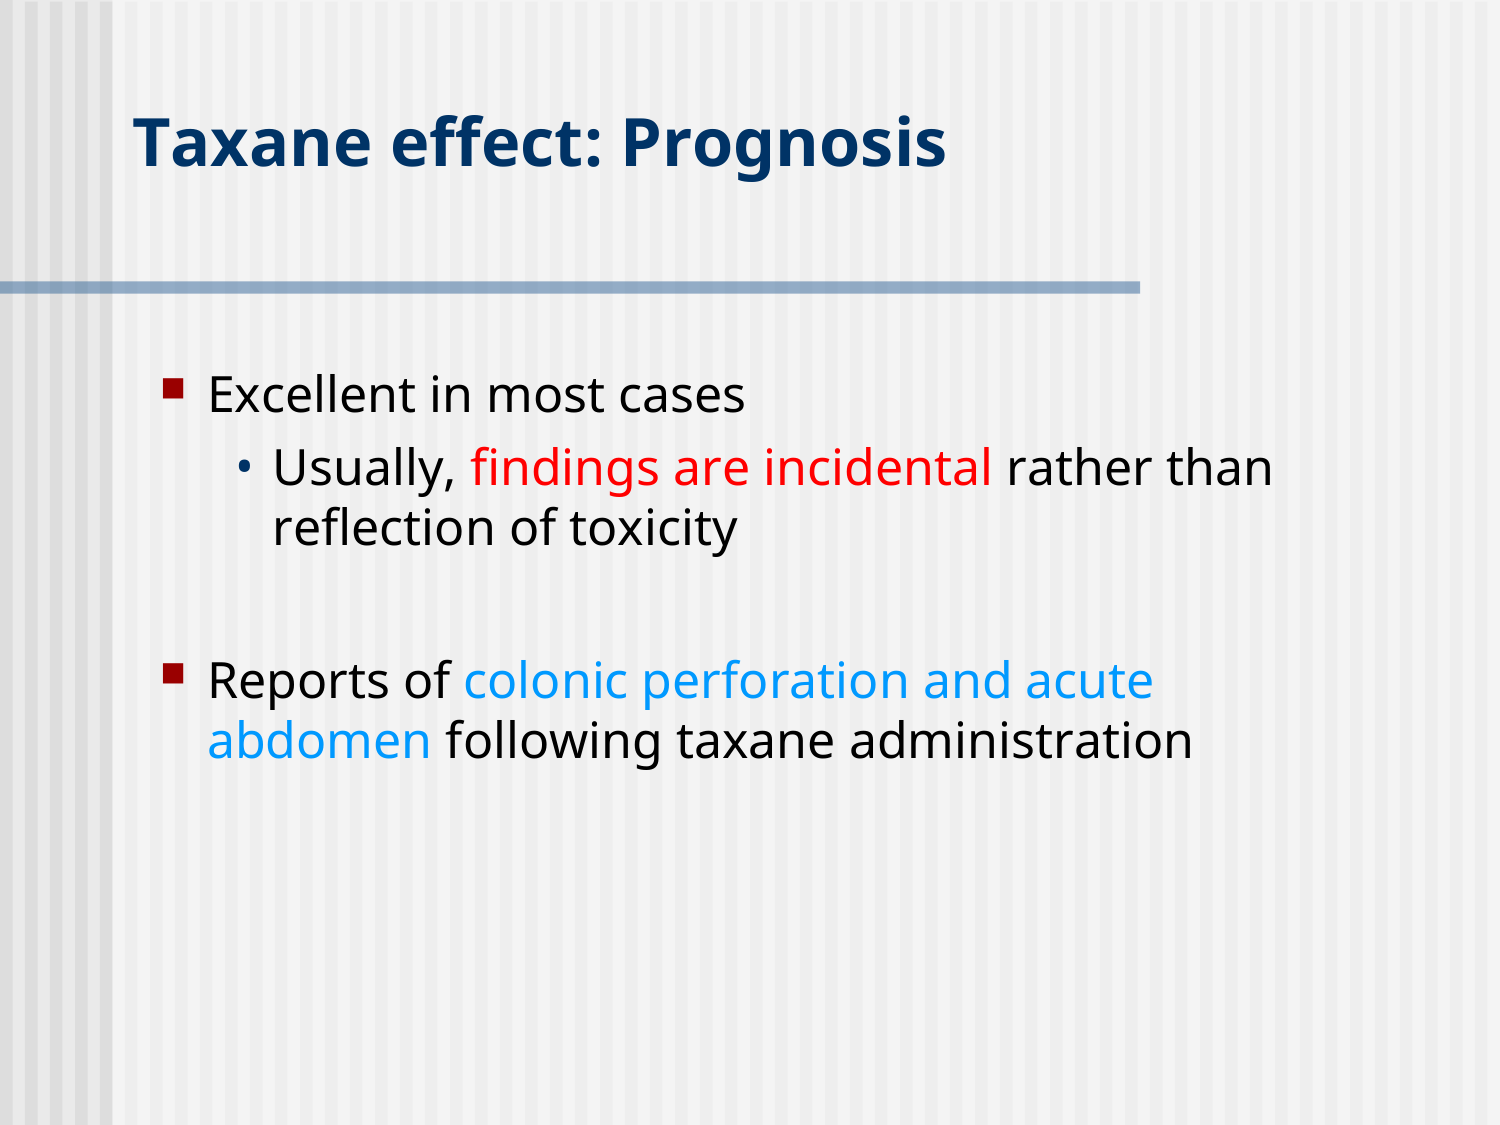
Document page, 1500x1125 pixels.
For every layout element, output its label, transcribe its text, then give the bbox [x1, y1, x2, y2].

list Excellent in most cases Usually, findings are incidental rather than reflection of toxicity Reports of colonic perforation and acute abdomen following taxane administration [70, 355, 1401, 1043]
title Taxane effect: Prognosis [117, 91, 1457, 188]
